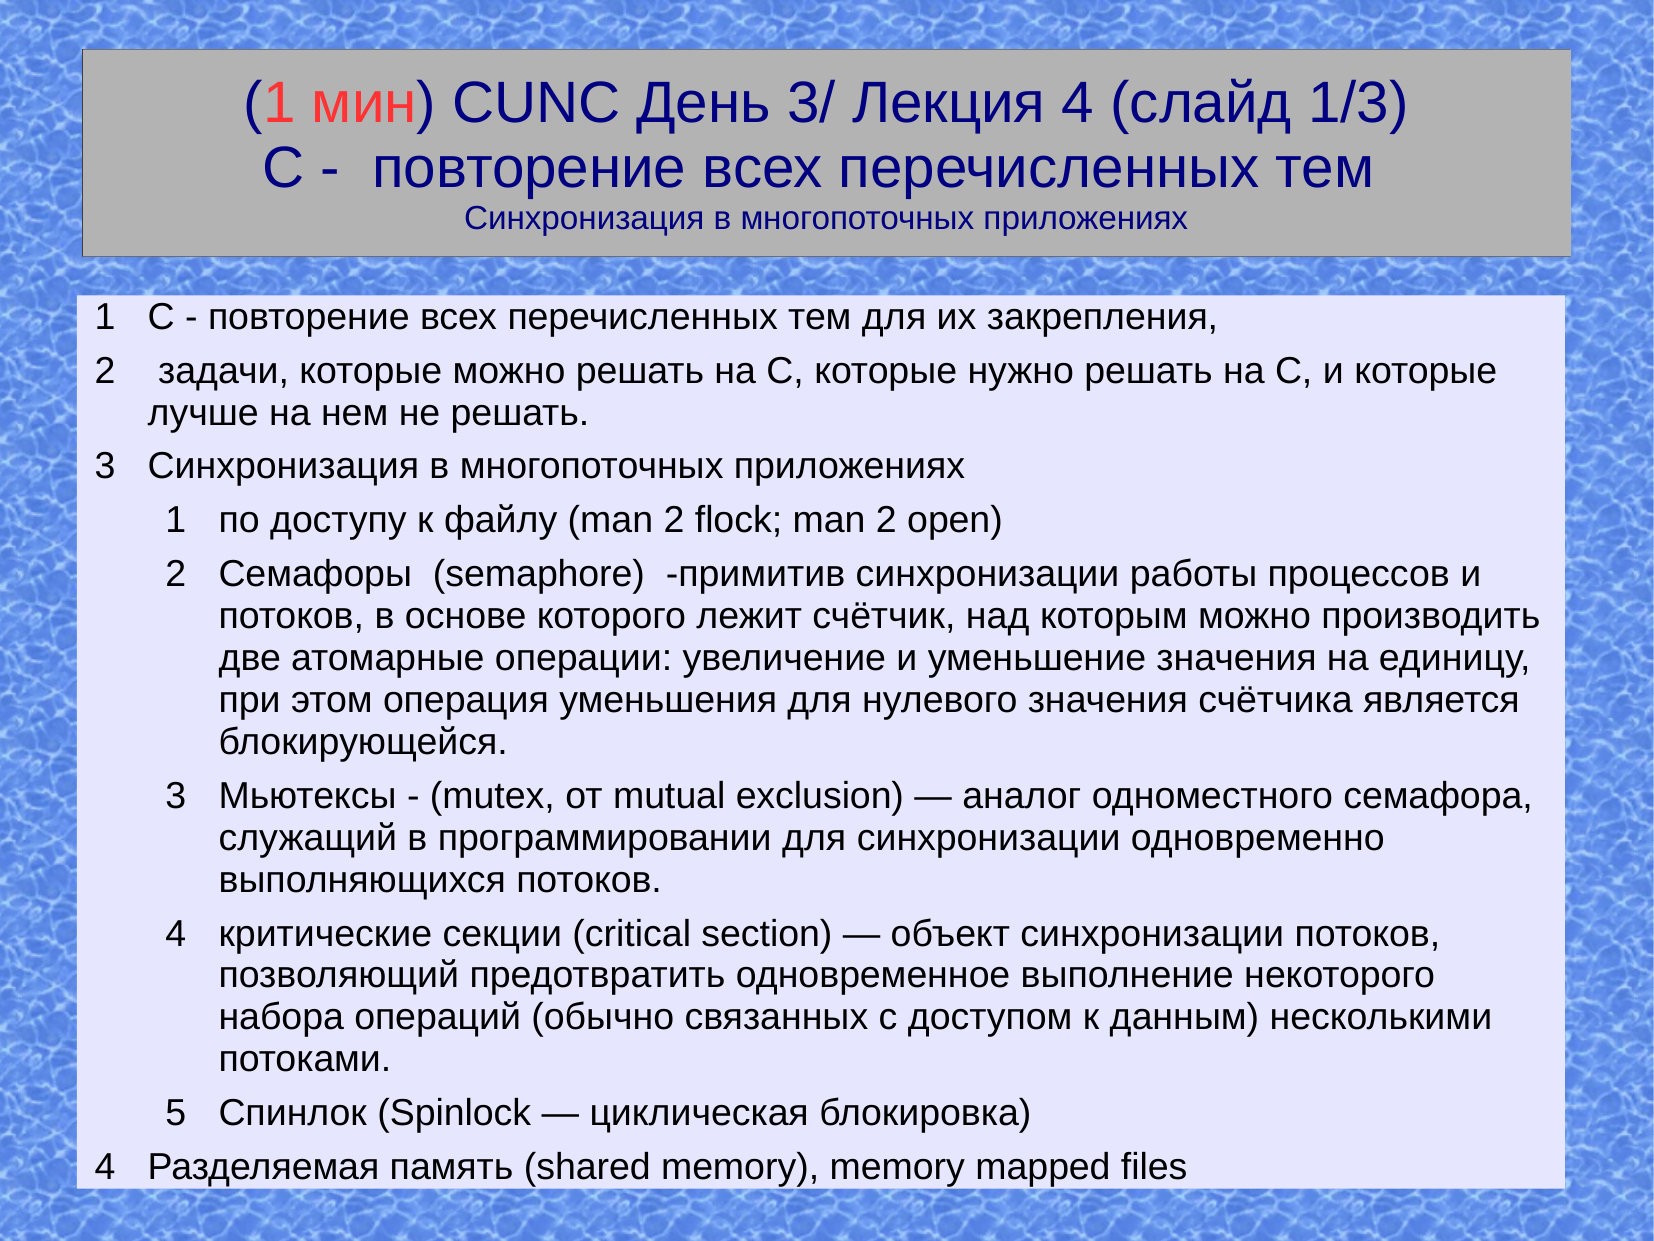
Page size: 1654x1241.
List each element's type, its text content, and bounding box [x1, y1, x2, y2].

title (1 мин) CUNC День 3/ Лекция 4 (слайд 1/3) C - повторение всех перечисленных тем Синхронизация в многопоточных приложениях [82, 49, 1571, 257]
list С - повторение всех перечисленных тем для их закрепления, задачи, которые можно решать на C, которые нужно решать на C, и которые лучше на нем не решать. Синхронизация в многопоточных приложениях по доступу к файлу (man 2 flock; man 2 open) Семафоры (semaphore) -примитив синхронизации работы процессов и потоков, в основе которого лежит счётчик, над которым можно производить две атомарные операции: увеличение и уменьшение значения на единицу, при этом операция уменьшения для нулевого значения счётчика является блокирующейся. Мьютексы - (mutex, от mutual exclusion) — аналог одноместного семафора, служащий в программировании для синхронизации одновременно выполняющихся потоков. критические секции (critical section) — объект синхронизации потоков, позволяющий предотвратить одновременное выполнение некоторого набора операций (обычно связанных с доступом к данным) несколькими потоками. Спинлок (Spinlock — циклическая блокировка) Разделяемая память (shared memory), memory mapped files [76, 295, 1565, 1189]
picture [0, 0, 1654, 1241]
